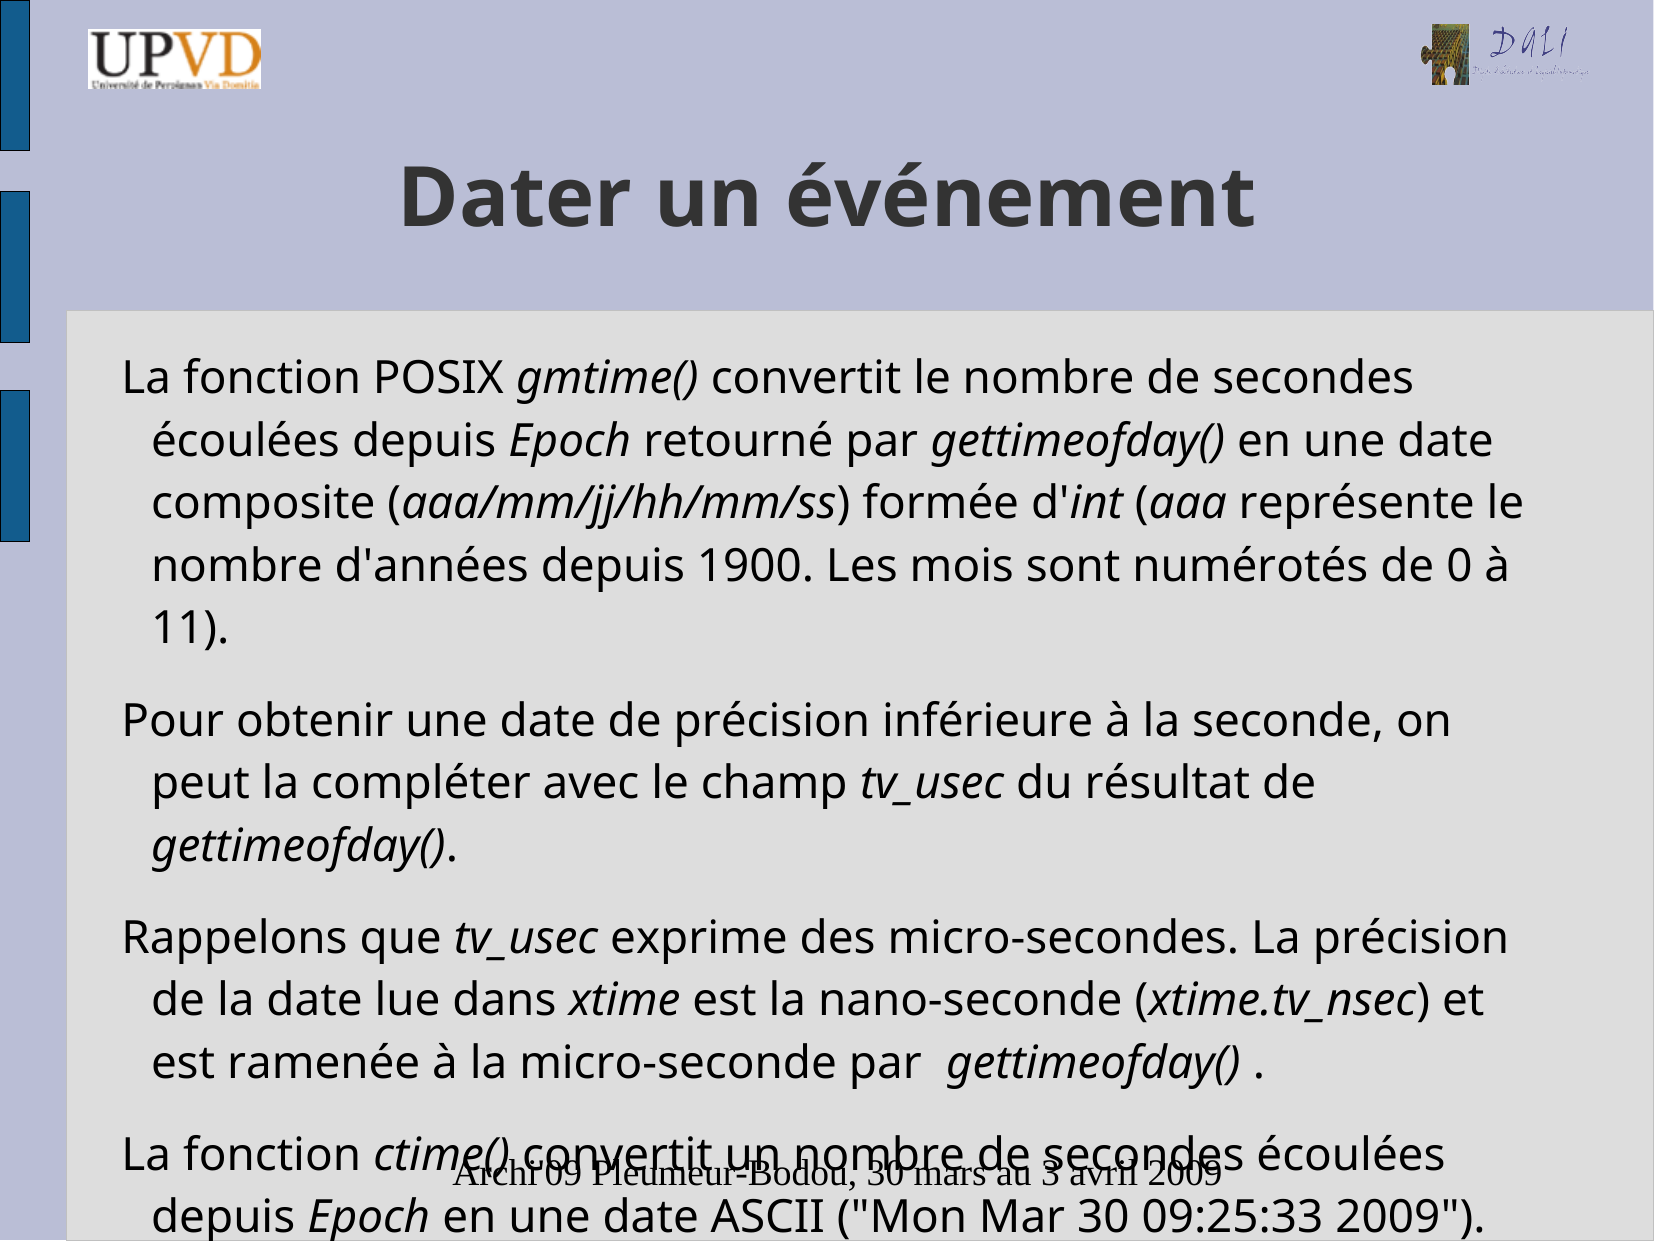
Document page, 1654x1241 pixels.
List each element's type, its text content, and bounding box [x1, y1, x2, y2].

picture [1420, 24, 1593, 85]
list La fonction POSIX gmtime() convertit le nombre de secondes écoulées depuis Epoch retourné par gettimeofday() en une date composite (aaa/mm/jj/hh/mm/ss) formée d'int (aaa représente le nombre d'années depuis 1900. Les mois sont numérotés de 0 à 11). Pour obtenir une date de précision inférieure à la seconde, on peut la compléter avec le champ tv_usec du résultat de gettimeofday(). Rappelons que tv_usec exprime des micro-secondes. La précision de la date lue dans xtime est la nano-seconde (xtime.tv_nsec) et est ramenée à la micro-seconde par gettimeofday() . La fonction ctime() convertit un nombre de secondes écoulées depuis Epoch en une date ASCII ("Mon Mar 30 09:25:33 2009"). [121, 344, 1534, 1127]
title Dater un événement [121, 91, 1534, 299]
picture [88, 29, 261, 89]
text_box Archi'09 Pleumeur-Bodou, 30 mars au 3 avril 2009 [452, 1151, 1226, 1204]
